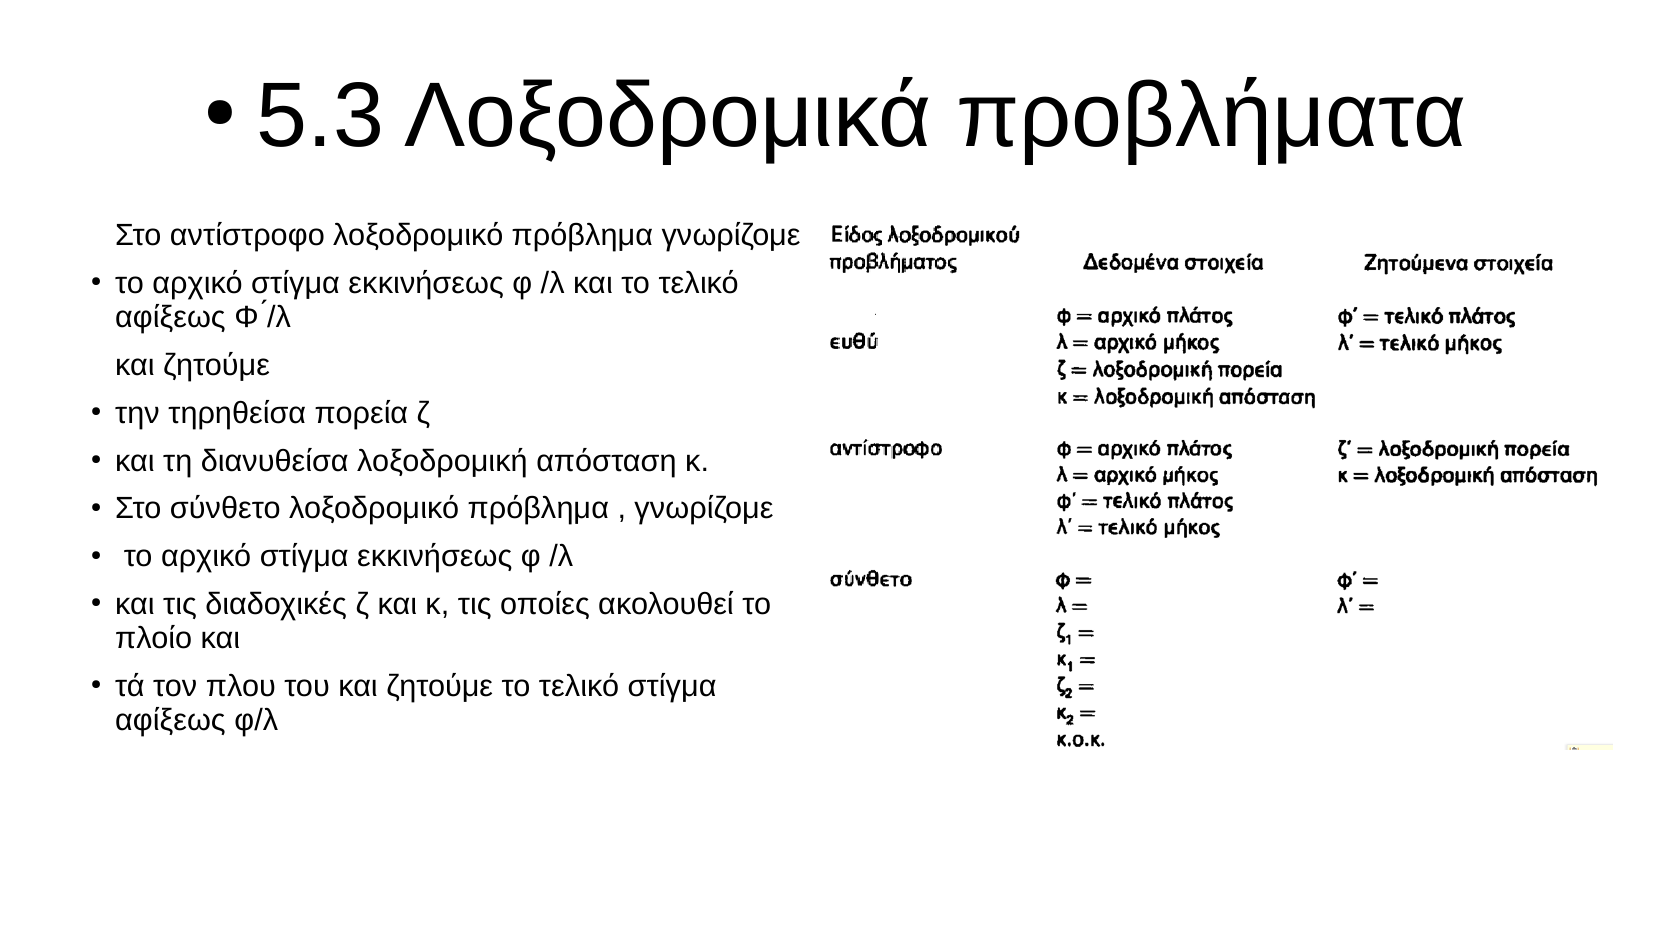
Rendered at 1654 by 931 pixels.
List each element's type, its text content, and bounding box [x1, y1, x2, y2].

picture [825, 217, 1613, 751]
list Στο αντίστροφο λοξοδρομικό πρόβλημα γνωρίζομε το αρχικό στίγμα εκκινήσεως φ /λ και το τελικό αφίξεως Φ ́/λ και ζητούμε την τηρηθείσα πορεία ζ και τη διανυθείσα λοξοδρομική απόσταση κ. Στο σύνθετο λοξοδρομικό πρόβλημα , γνωρίζομε το αρχικό στίγμα εκκινήσεως φ /λ και τις διαδοχικές ζ και κ, τις οποίες ακολουθεί το πλοίο και τά τον πλου του και ζητούμε το τελικό στίγμα αφίξεως φ/λ [82, 217, 809, 758]
title 5.3 Λοξοδρομικά προβλήματα [82, 37, 1571, 193]
